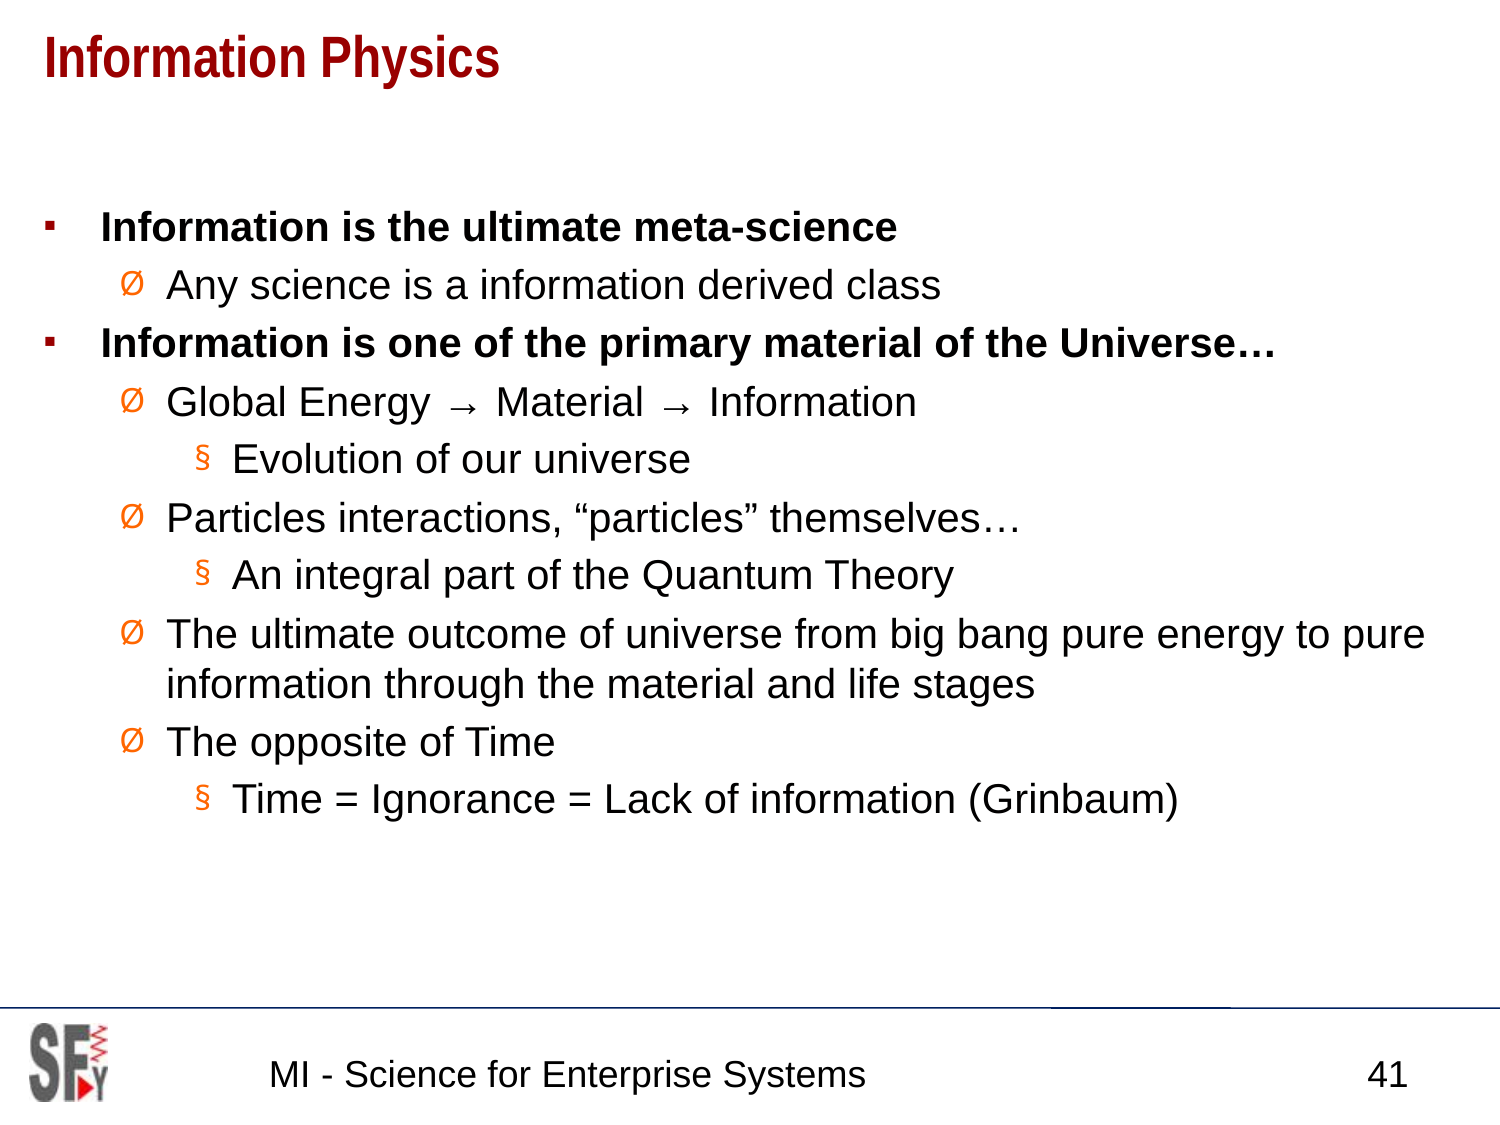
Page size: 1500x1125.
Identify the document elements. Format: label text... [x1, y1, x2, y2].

title Information Physics [29, 12, 1471, 138]
footer MI - Science for Enterprise Systems [253, 1034, 1336, 1103]
slide_number <numéro> [1352, 1034, 1490, 1103]
picture [29, 1023, 108, 1102]
list Information is the ultimate meta-science Any science is a information derived class Information is one of the primary material of the Universe… Global Energy → Material → Information Evolution of our universe Particles interactions, “particles” themselves… An integral part of the Quantum Theory The ultimate outcome of universe from big bang pure energy to pure information through the material and life stages The opposite of Time Time = Ignorance = Lack of information (Grinbaum) [29, 184, 1471, 988]
